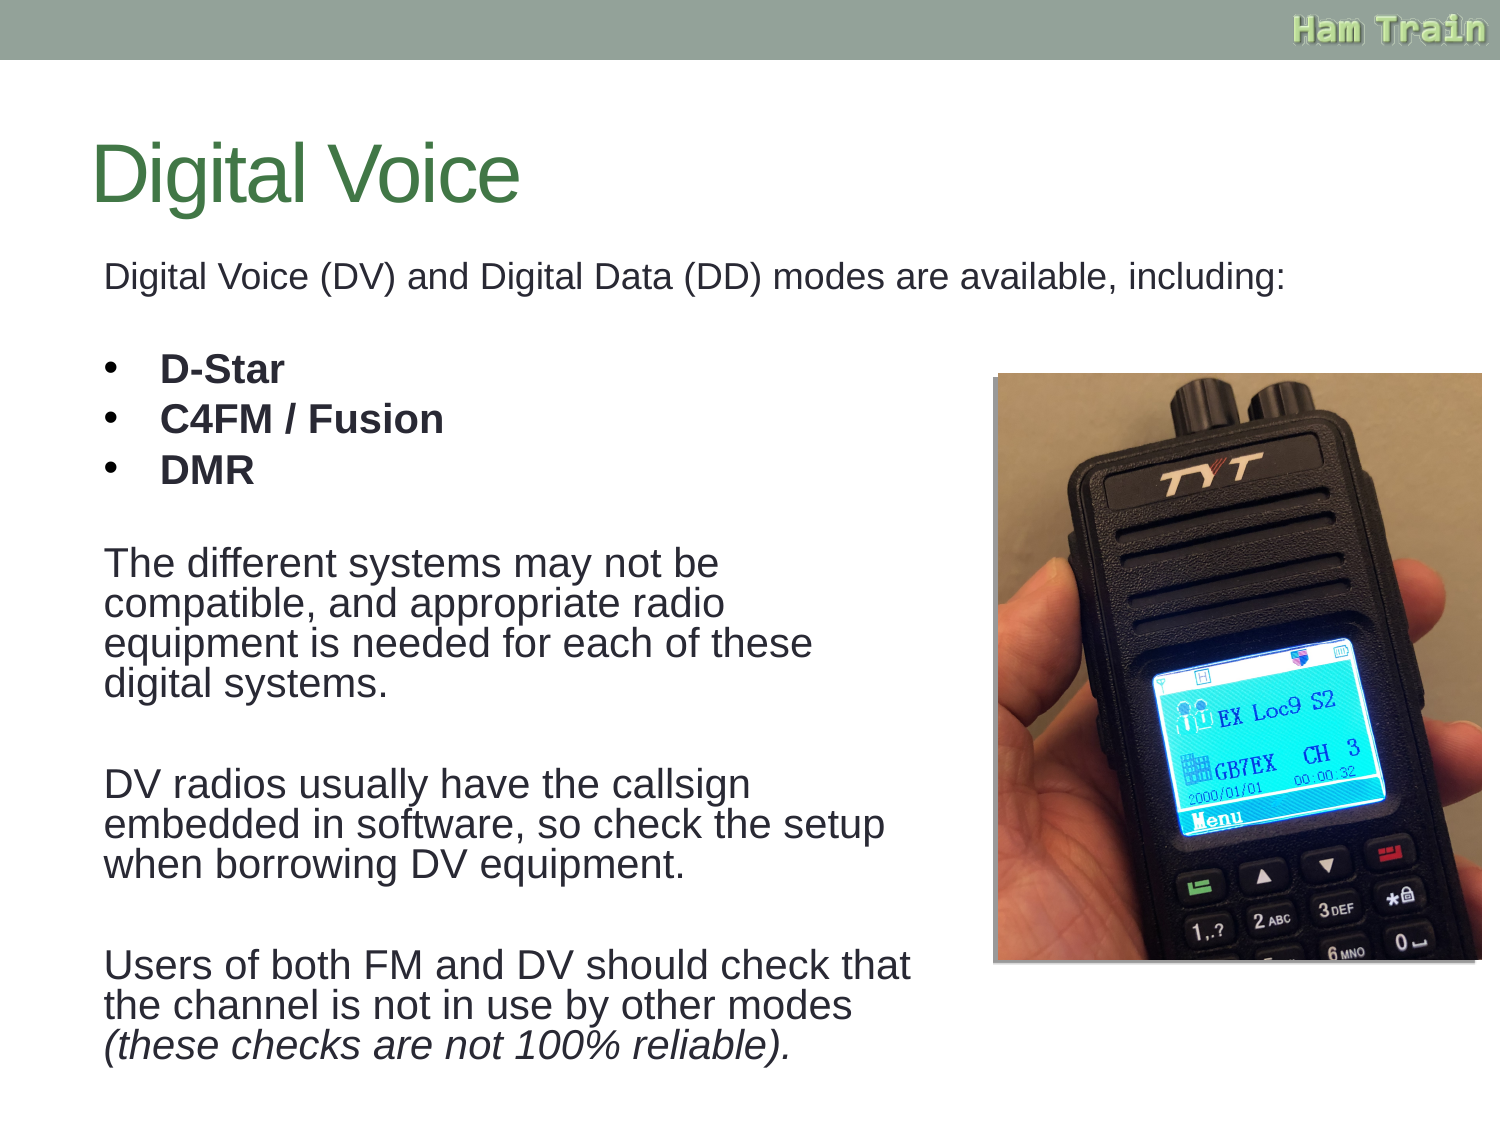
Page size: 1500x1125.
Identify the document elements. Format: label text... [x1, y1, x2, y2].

title Digital Voice [75, 87, 1426, 251]
list The different systems may not be compatible, and appropriate radio equipment is needed for each of these digital systems. DV radios usually have the callsign embedded in software, so check the setup when borrowing DV equipment. Users of both FM and DV should check that the channel is not in use by other modes (these checks are not 100% reliable). [88, 548, 940, 1095]
text_box [75, 554, 821, 990]
picture [998, 373, 1482, 960]
text_box Digital Voice (DV) and Digital Data (DD) modes are available, including: D-Star C4FM / Fusion DMR [88, 244, 1316, 548]
